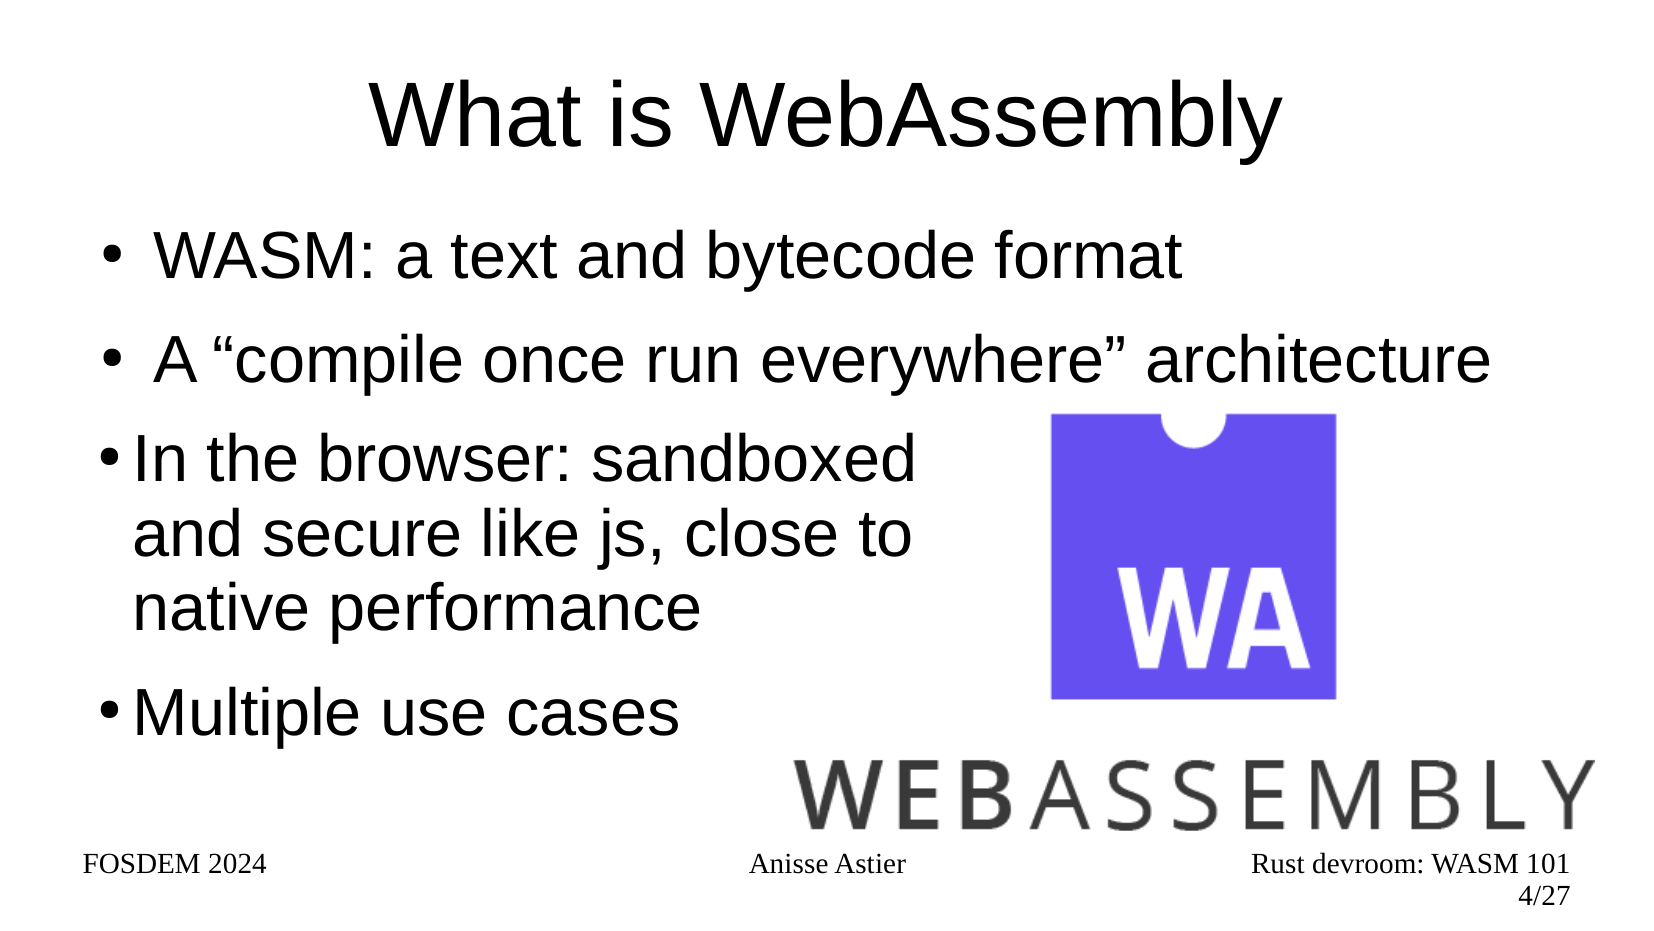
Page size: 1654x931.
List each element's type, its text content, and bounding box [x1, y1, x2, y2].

picture [792, 413, 1595, 856]
list WASM: a text and bytecode format A “compile once run everywhere” architecture [82, 217, 1571, 414]
title What is WebAssembly [82, 37, 1571, 193]
text_box In the browser: sandboxed and secure like js, close to native performance Multiple use cases [82, 413, 999, 757]
